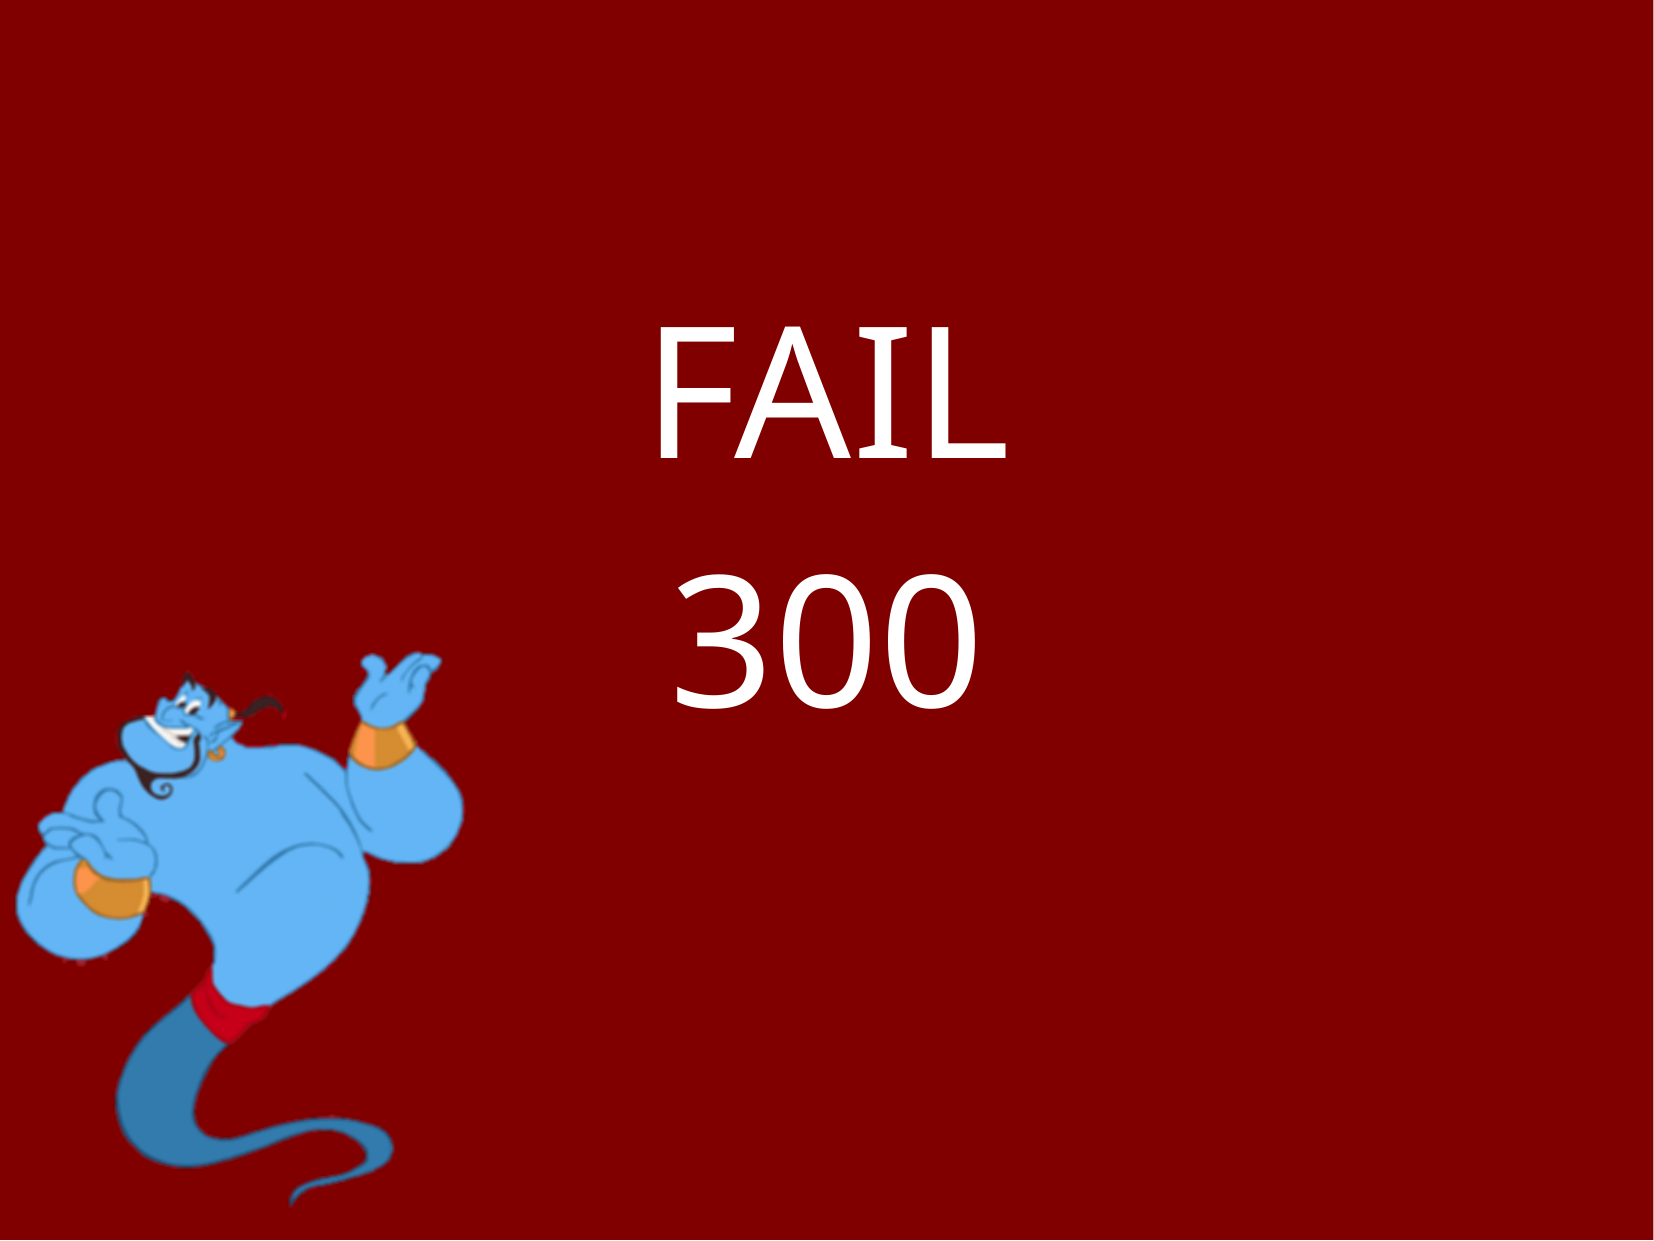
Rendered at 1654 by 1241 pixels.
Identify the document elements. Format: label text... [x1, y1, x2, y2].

subtitle FAIL 300 [82, 49, 1571, 975]
picture [7, 620, 473, 1241]
